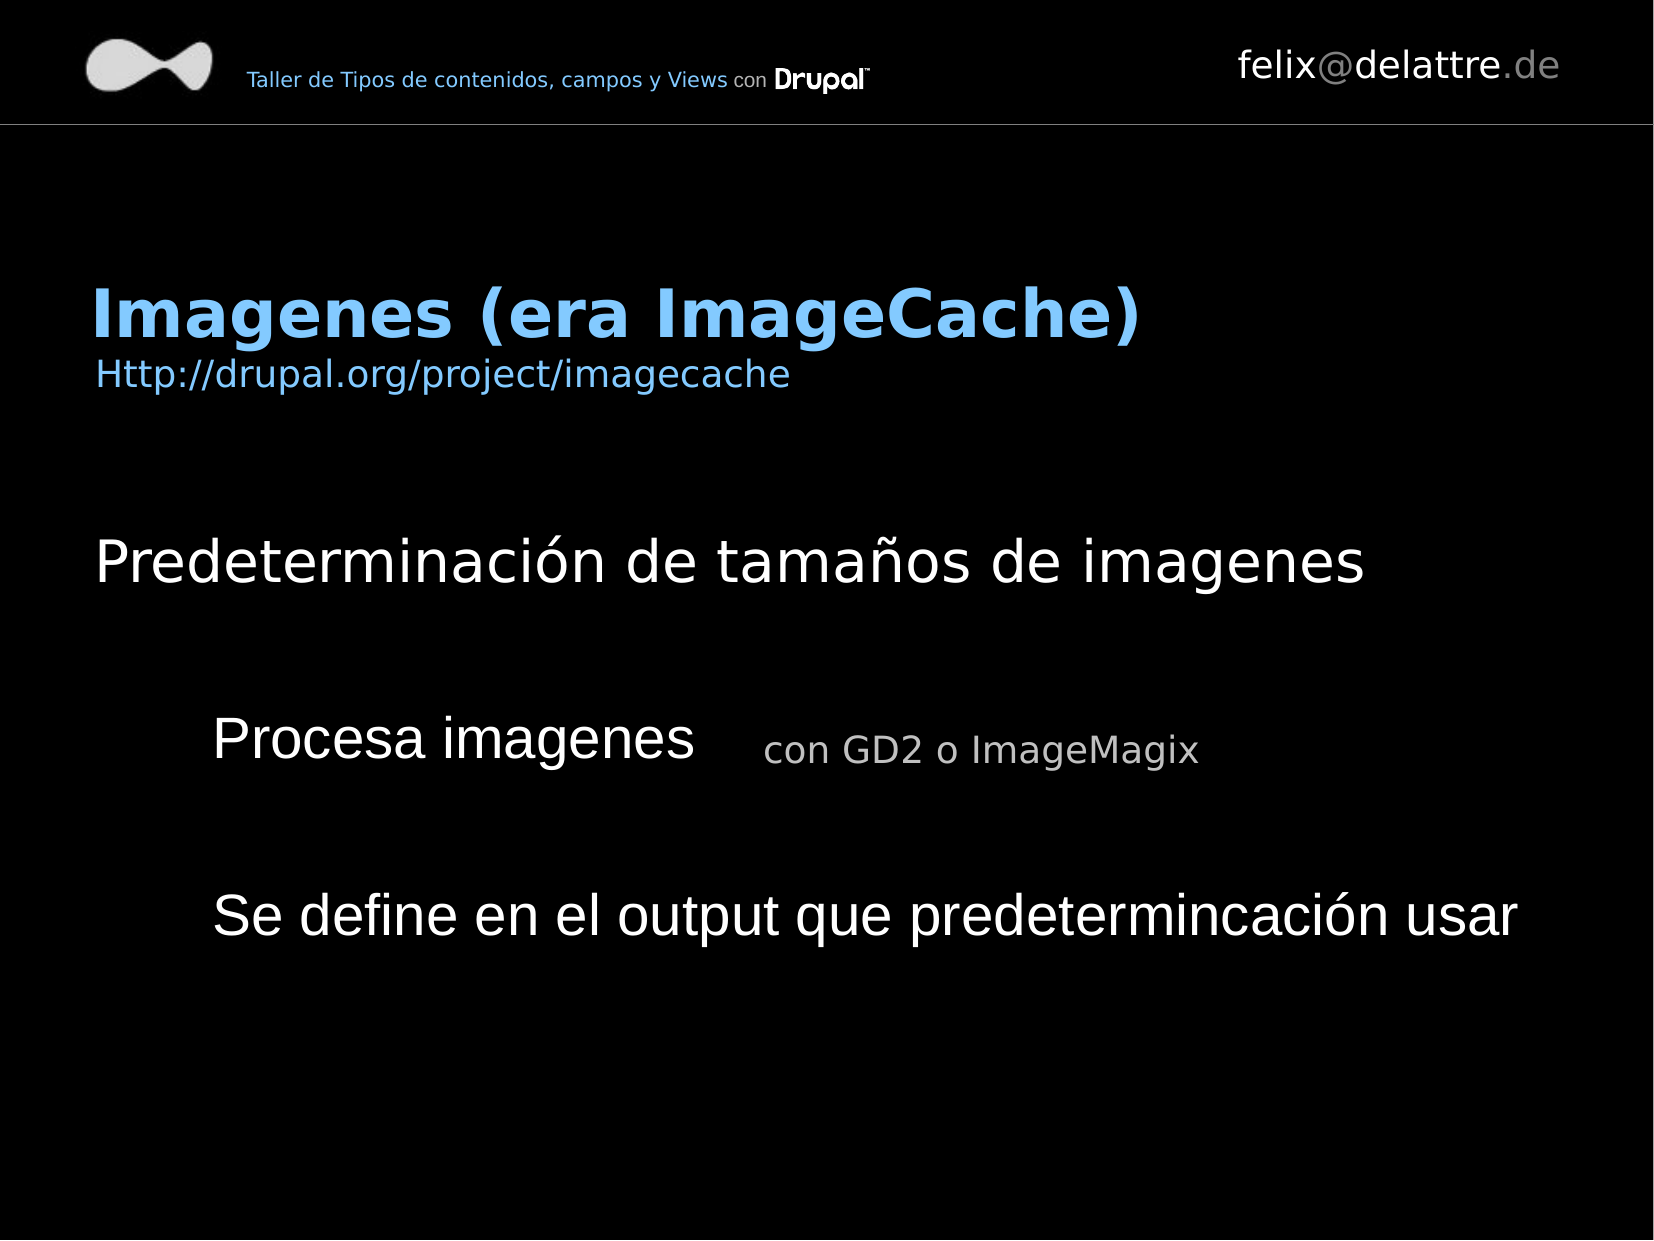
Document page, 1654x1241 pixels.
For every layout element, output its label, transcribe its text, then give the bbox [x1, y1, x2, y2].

text_box Http://drupal.org/project/imagecache [71, 336, 816, 414]
picture [62, 31, 229, 104]
text_box Imagenes (era ImageCache) [75, 268, 1159, 362]
text_box con GD2 o ImageMagix [748, 721, 1216, 781]
text_box Se define en el output que predetermincación usar [197, 875, 1537, 956]
text_box Procesa imagenes [197, 698, 712, 778]
text_box Predeterminación de tamaños de imagenes [79, 520, 1381, 604]
